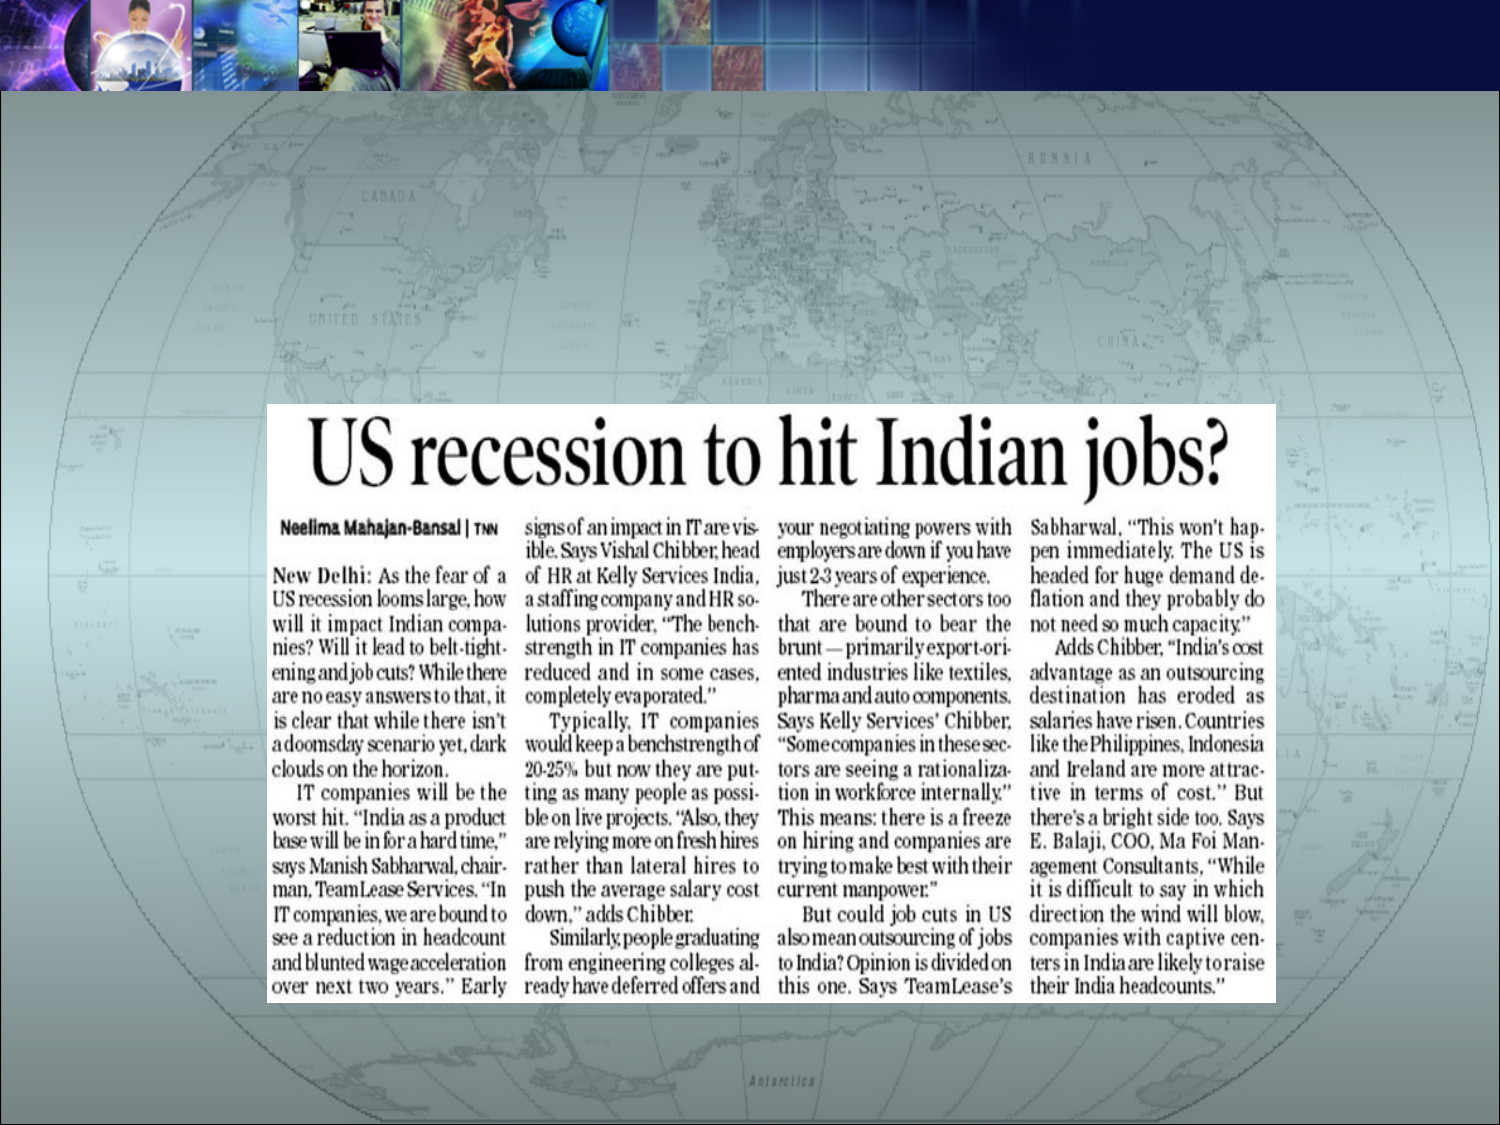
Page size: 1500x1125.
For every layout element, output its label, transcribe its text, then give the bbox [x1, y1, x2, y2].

picture [267, 404, 1276, 1003]
picture [0, 0, 1500, 91]
title INDIA IMMUNE?? [64, 168, 1427, 307]
